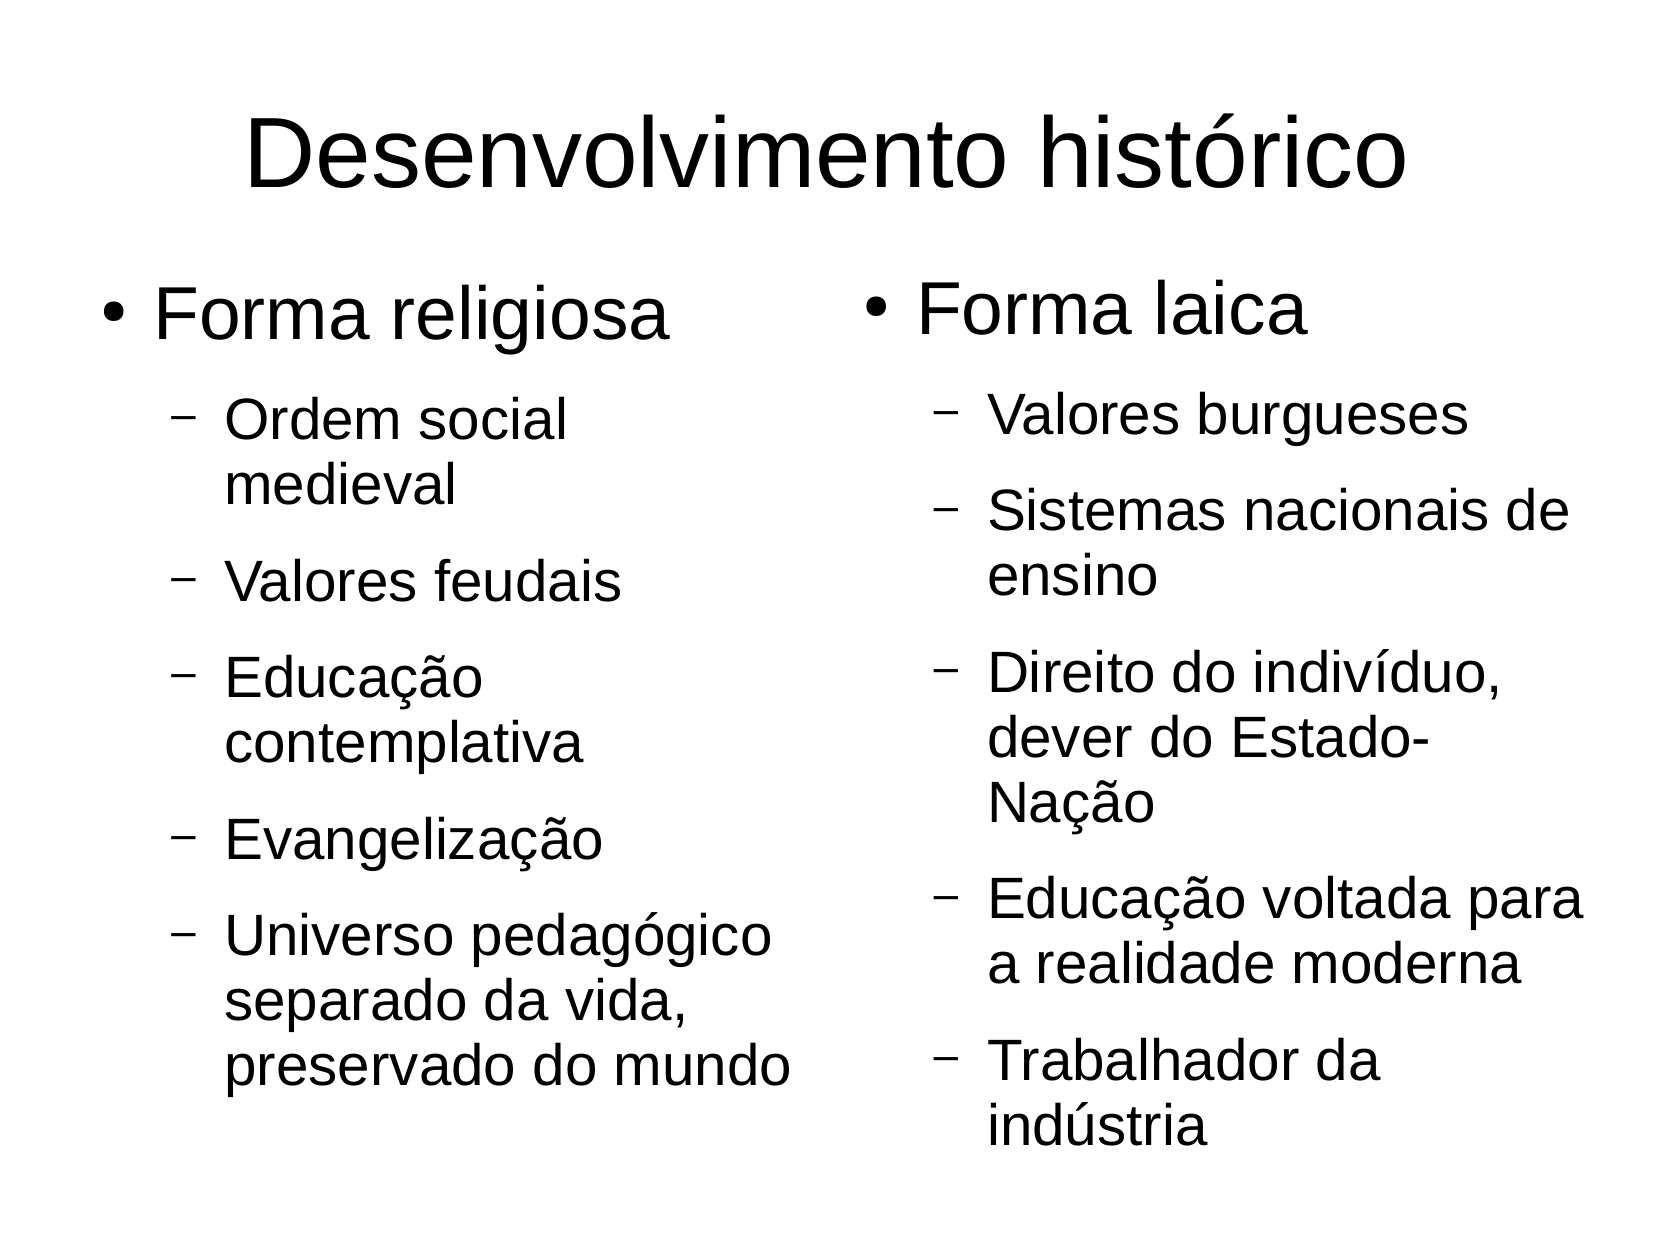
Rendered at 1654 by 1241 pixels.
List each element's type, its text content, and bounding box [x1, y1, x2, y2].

title Desenvolvimento histórico [82, 49, 1571, 257]
list Forma laica Valores burgueses Sistemas nacionais de ensino Direito do indivíduo, dever do Estado-Nação Educação voltada para a realidade moderna Trabalhador da indústria [845, 266, 1595, 1087]
list Forma religiosa Ordem social medieval Valores feudais Educação contemplativa Evangelização Universo pedagógico separado da vida, preservado do mundo [82, 271, 809, 1116]
